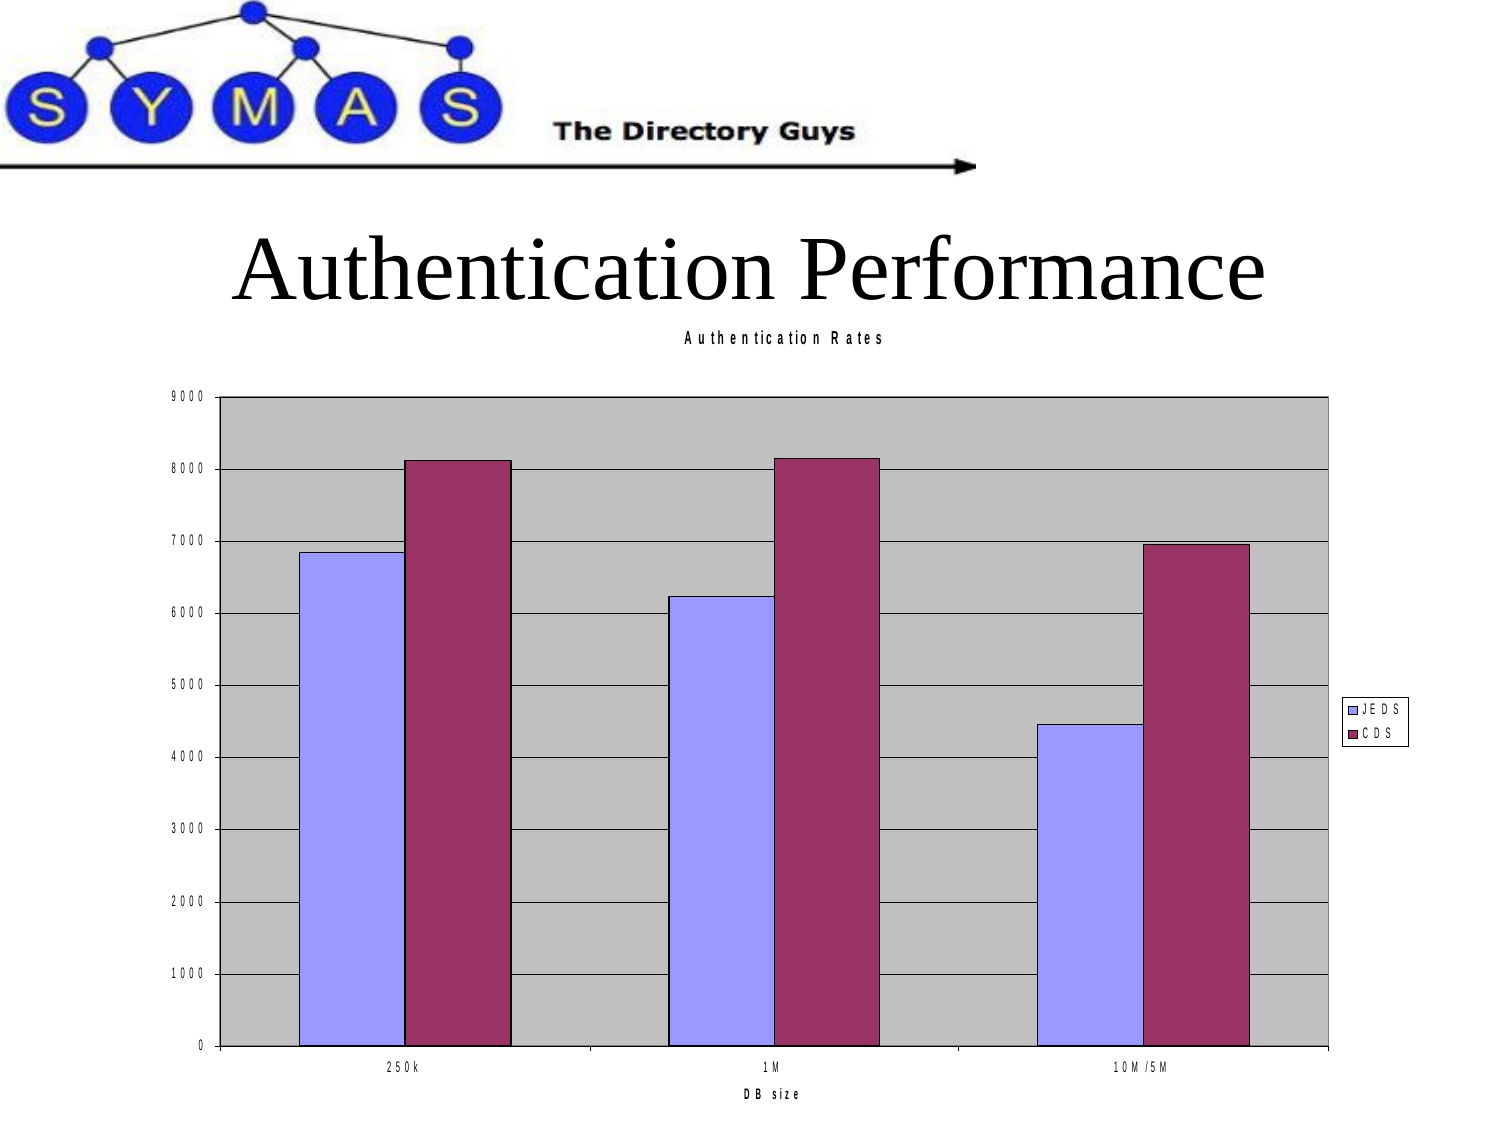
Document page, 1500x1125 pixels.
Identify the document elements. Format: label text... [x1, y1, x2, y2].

title Authentication Performance [112, 187, 1388, 351]
picture [0, 0, 976, 188]
picture [150, 299, 1422, 1125]
